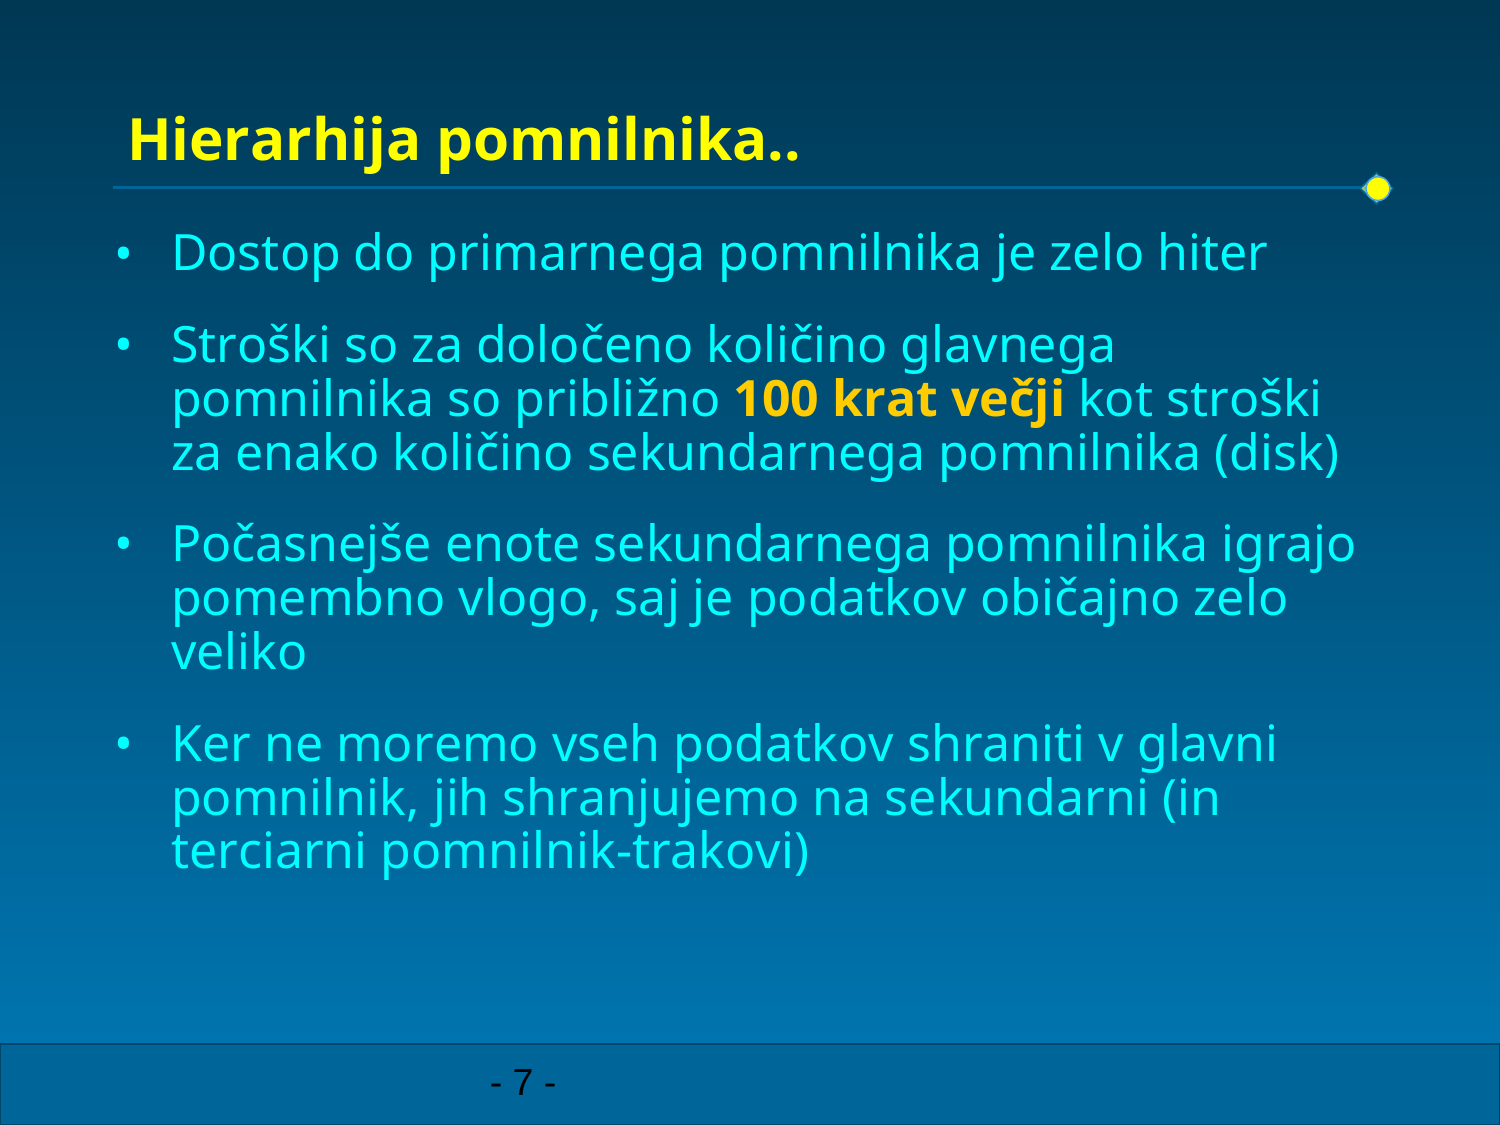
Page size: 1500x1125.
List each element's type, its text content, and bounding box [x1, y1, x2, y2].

list Dostop do primarnega pomnilnika je zelo hiter Stroški so za določeno količino glavnega pomnilnika so približno 100 krat večji kot stroški za enako količino sekundarnega pomnilnika (disk) Počasnejše enote sekundarnega pomnilnika igrajo pomembno vlogo, saj je podatkov običajno zelo veliko Ker ne moremo vseh podatkov shraniti v glavni pomnilnik, jih shranjujemo na sekundarni (in terciarni pomnilnik-trakovi) [100, 220, 1400, 1005]
title Hierarhija pomnilnika.. [112, 94, 1388, 181]
